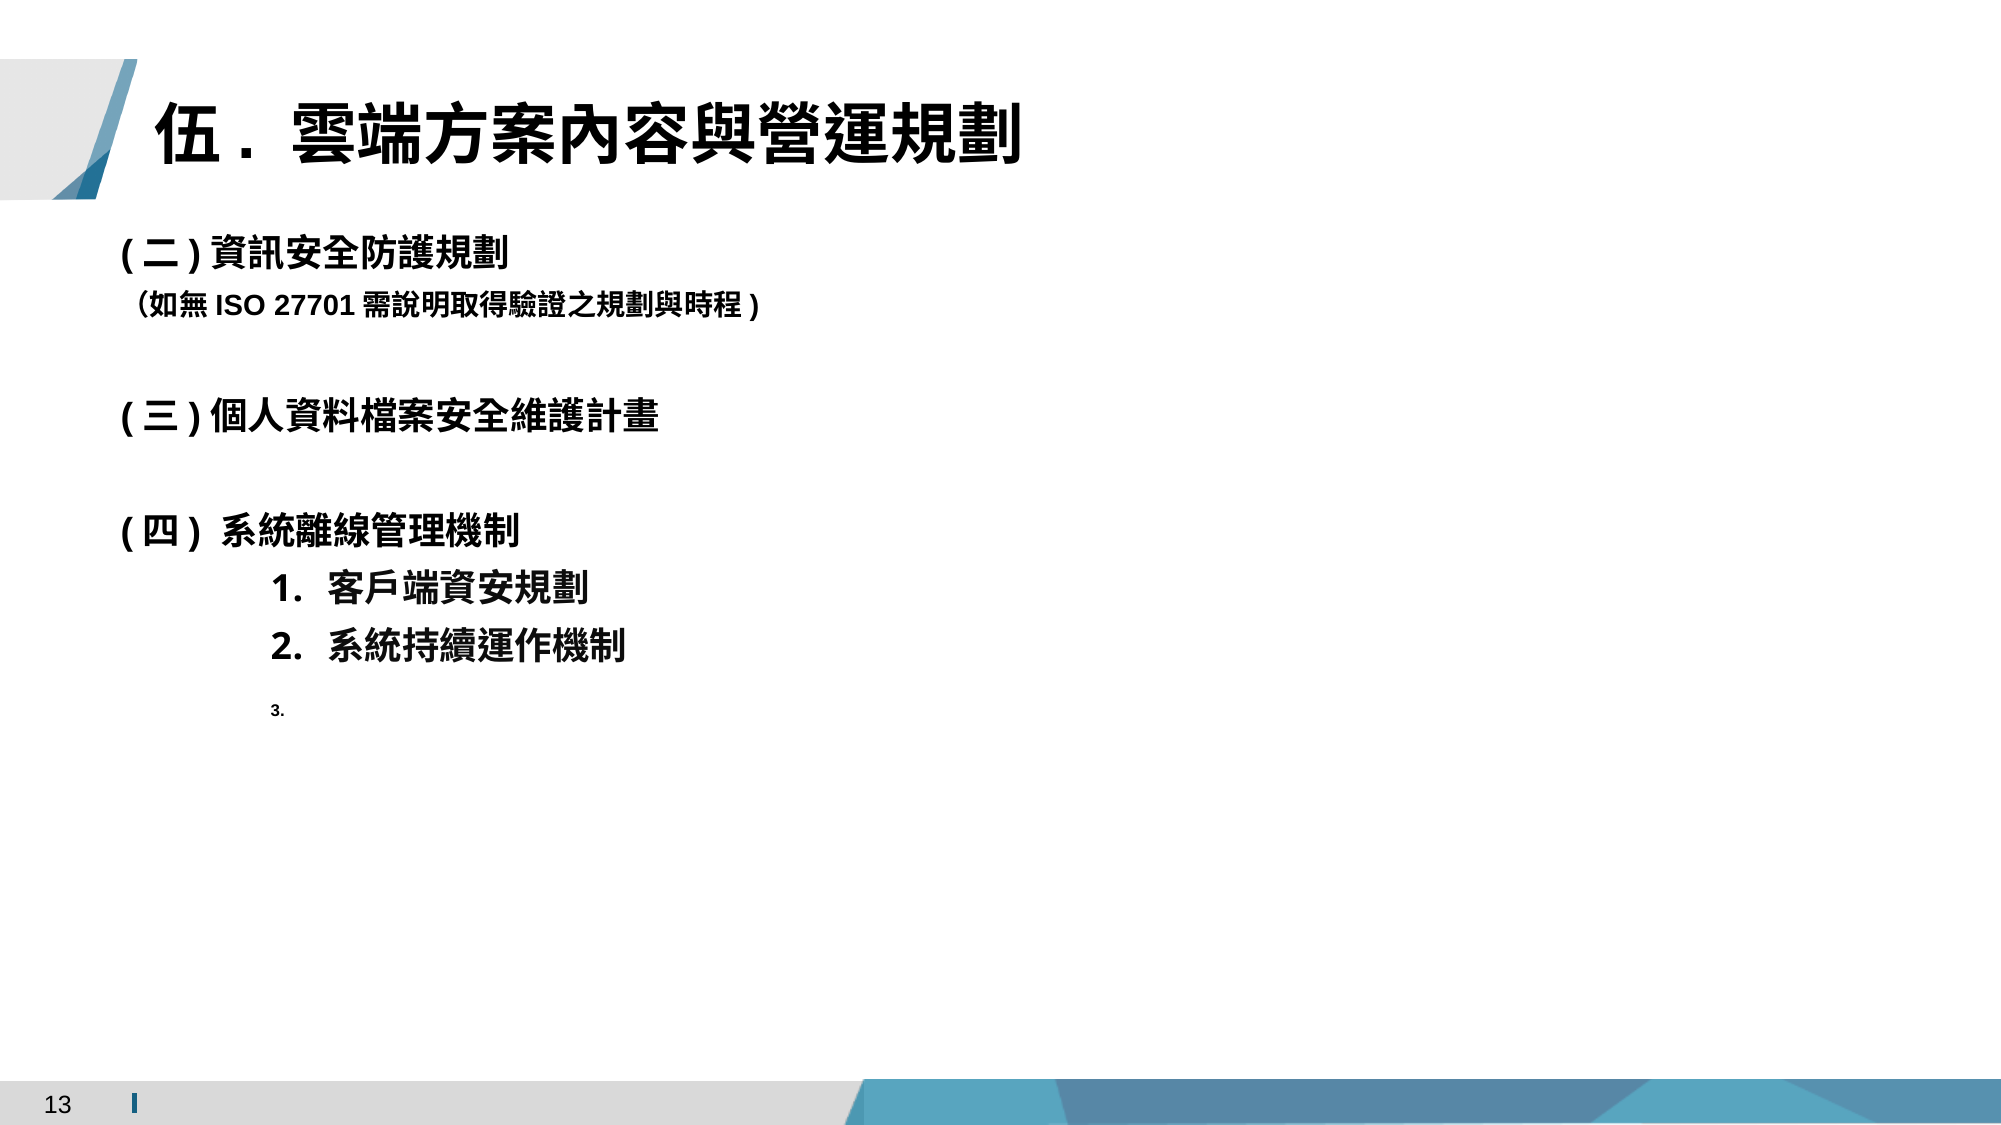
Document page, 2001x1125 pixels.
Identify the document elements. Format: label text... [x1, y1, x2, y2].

text_box (二)資訊安全防護規劃 （如無ISO 27701需說明取得驗證之規劃與時程) (三)個人資料檔案安全維護計畫 (四) 系統離線管理機制 客戶端資安規劃 系統持續運作機制 [105, 221, 1837, 747]
text_box [28, 1073, 106, 1125]
text_box 伍. 雲端方案內容與營運規劃 [139, 93, 1915, 171]
